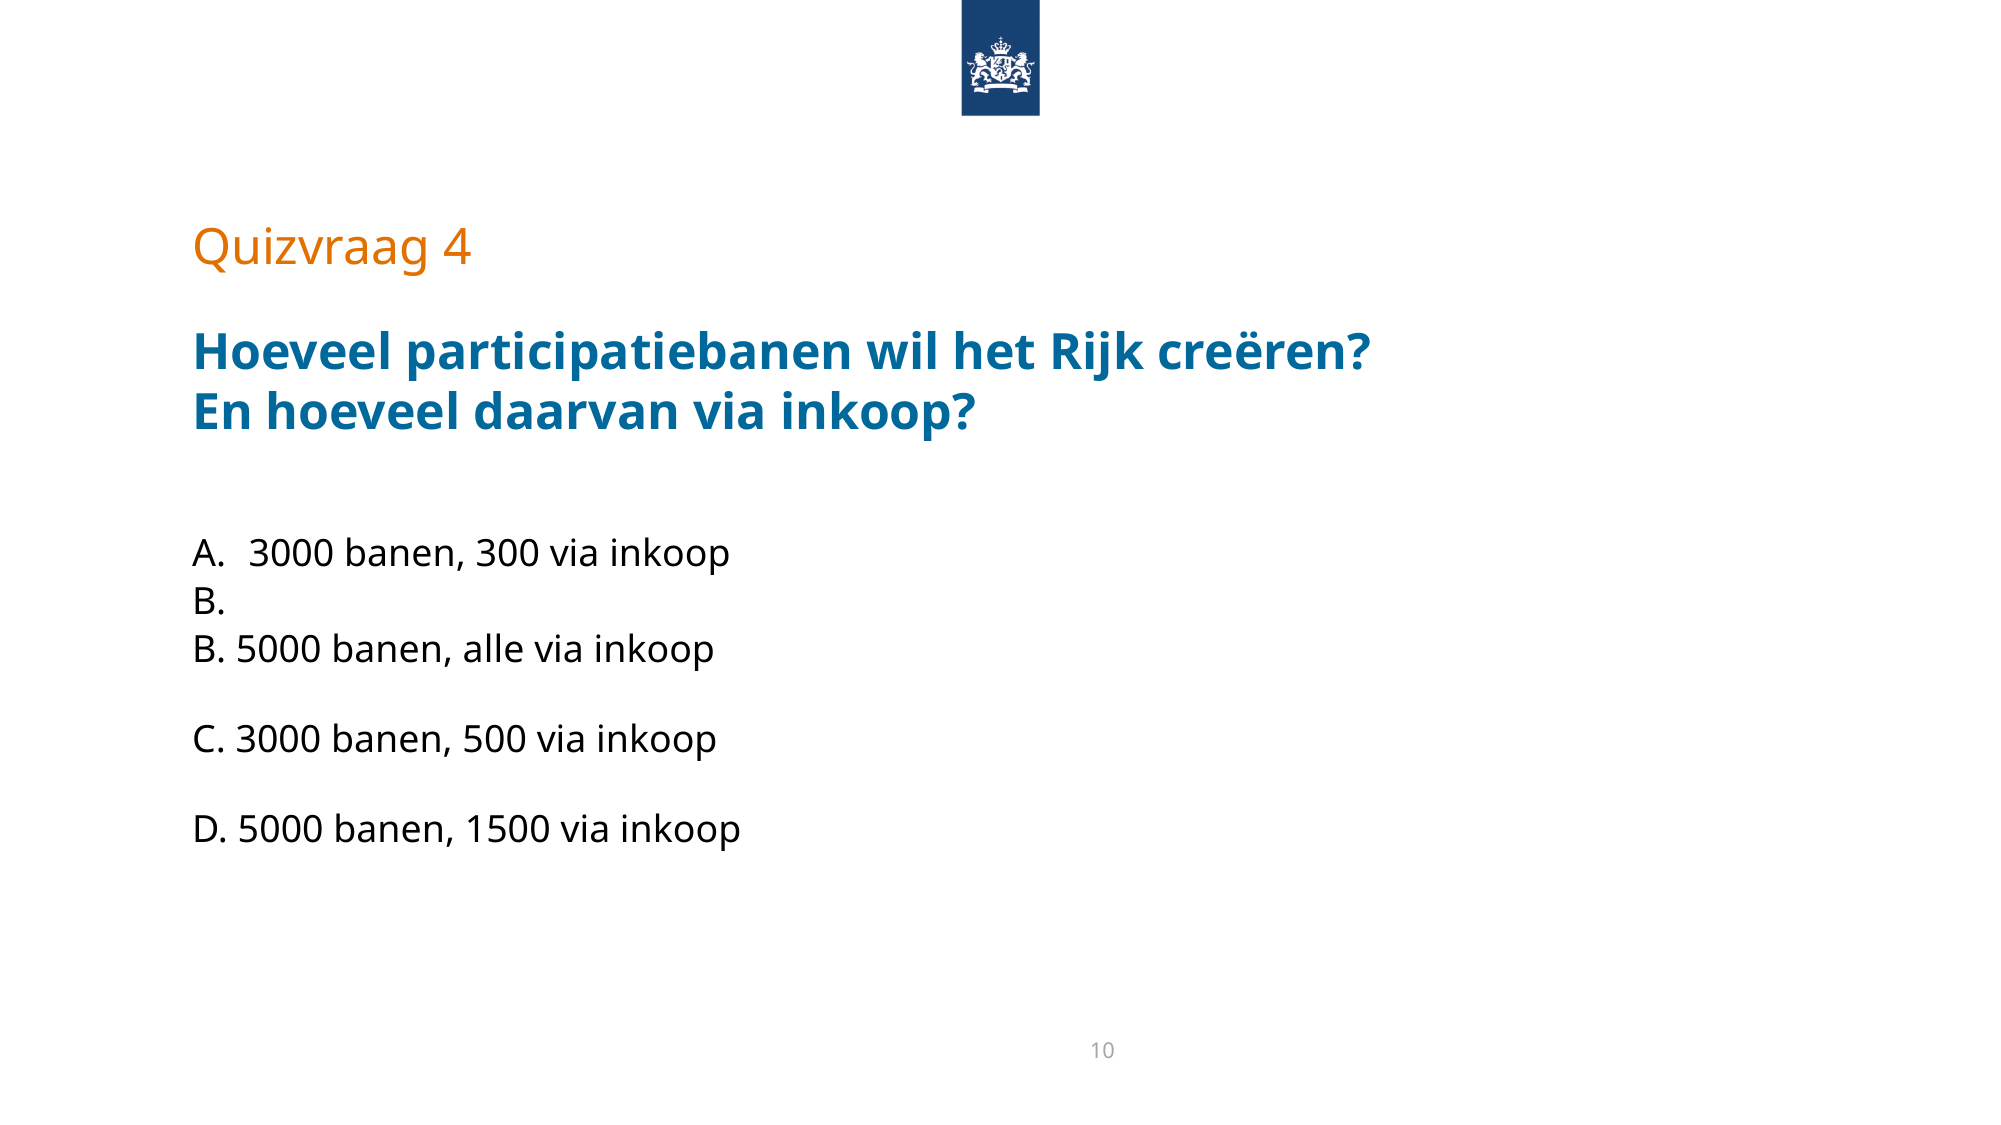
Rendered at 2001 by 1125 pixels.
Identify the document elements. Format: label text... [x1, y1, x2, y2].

text_box 10 [1074, 1020, 1897, 1074]
text_box Quizvraag 4 Hoeveel participatiebanen wil het Rijk creëren? En hoeveel daarvan via inkoop? 3000 banen, 300 via inkoop B. 5000 banen, alle via inkoop C. 3000 banen, 500 via inkoop D. 5000 banen, 1500 via inkoop [177, 206, 1772, 859]
